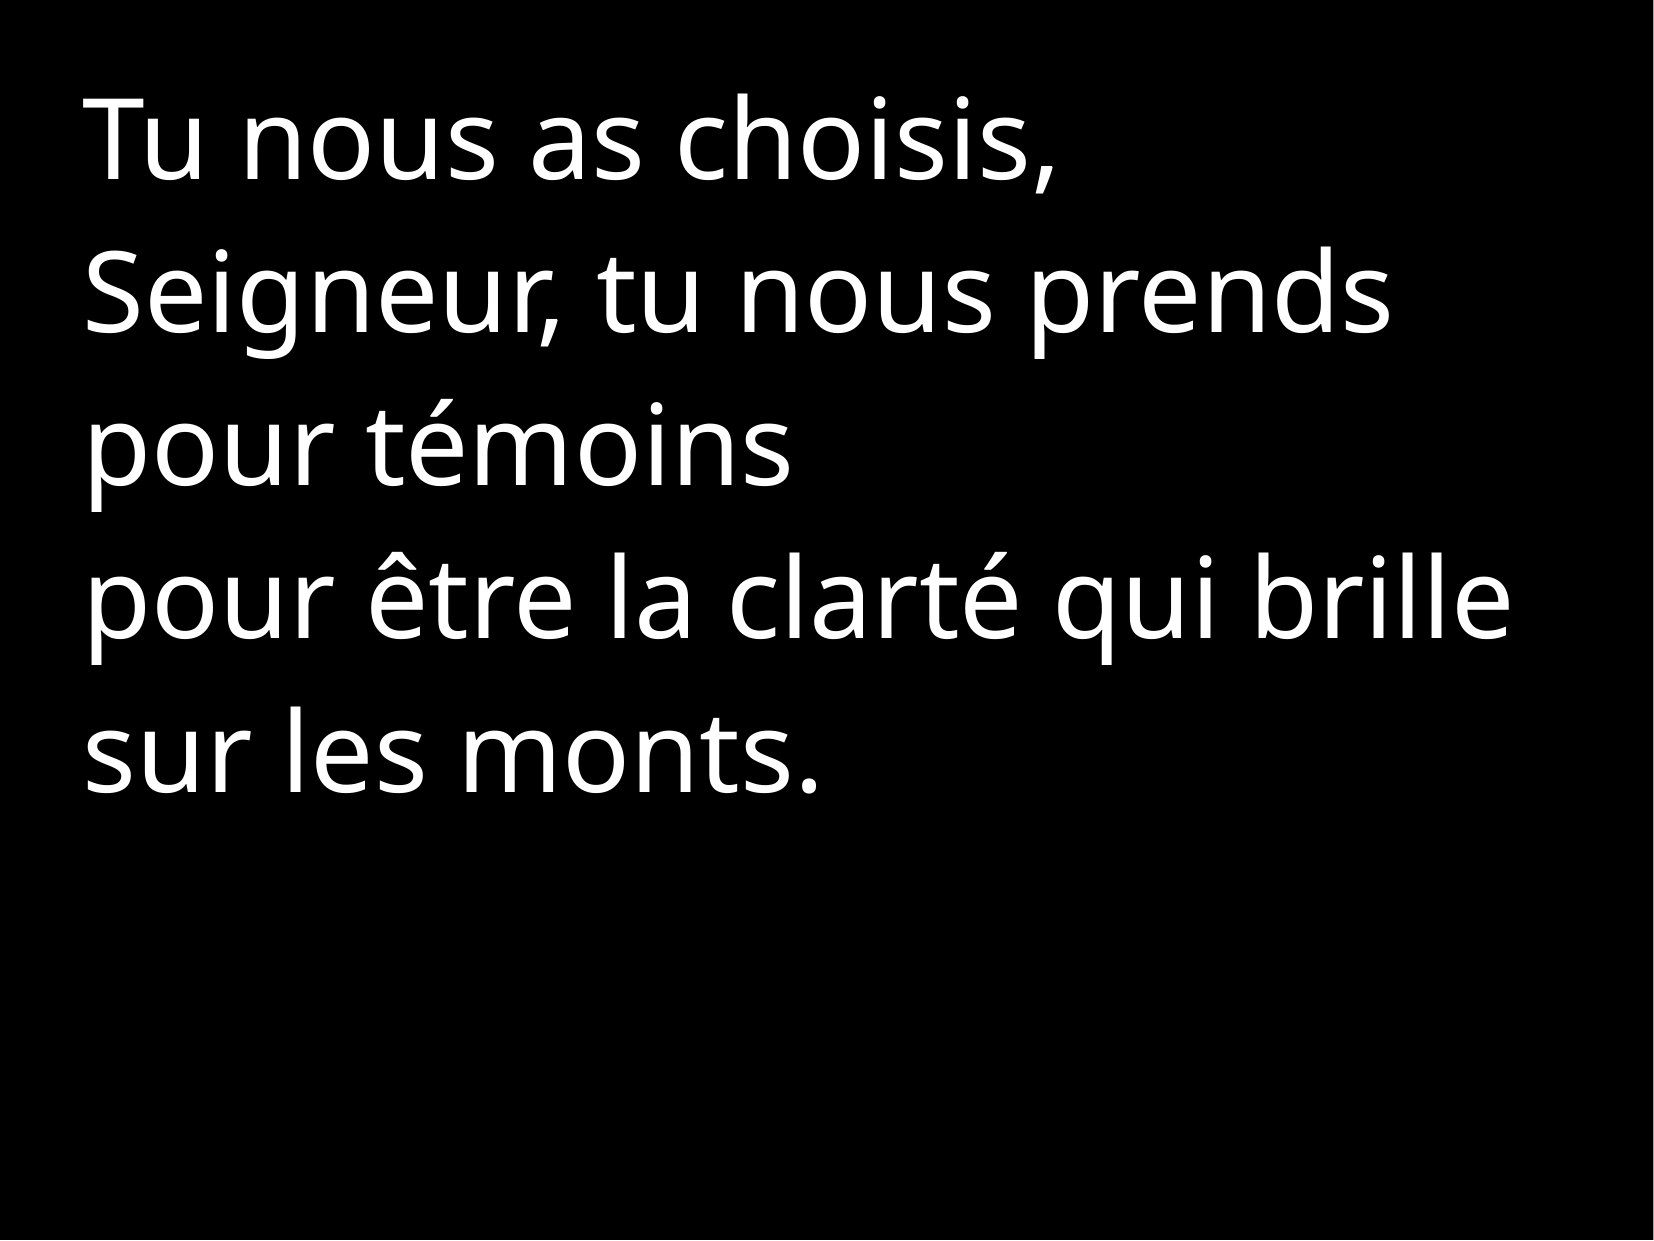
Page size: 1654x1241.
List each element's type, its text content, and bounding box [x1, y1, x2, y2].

list Tu nous as choisis, Seigneur, tu nous prends pour témoins pour être la clarté qui brille sur les monts. [82, 59, 1571, 1109]
